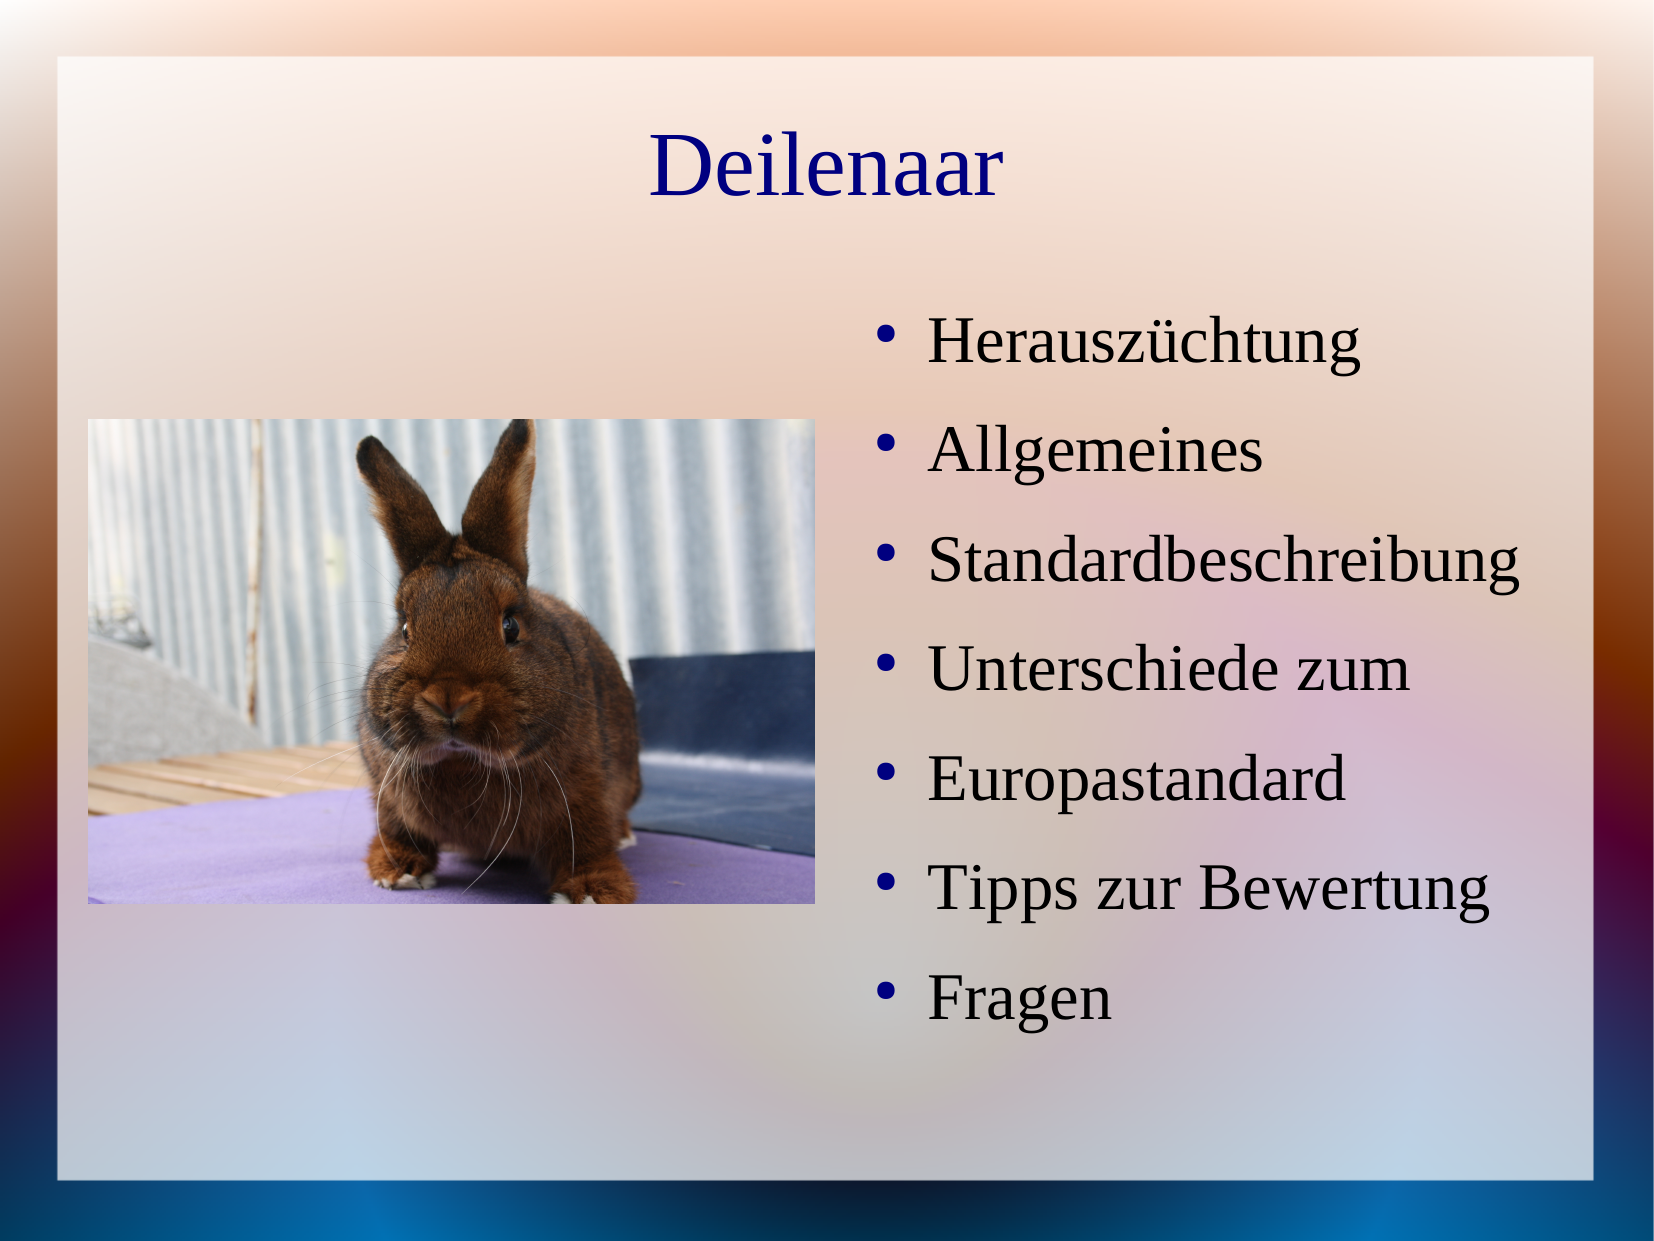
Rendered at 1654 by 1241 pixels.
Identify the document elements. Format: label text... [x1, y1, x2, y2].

list Herauszüchtung Allgemeines Standardbeschreibung Unterschiede zum Europastandard Tipps zur Bewertung Fragen [838, 295, 1565, 1039]
title Deilenaar [82, 55, 1571, 263]
picture [88, 419, 815, 904]
